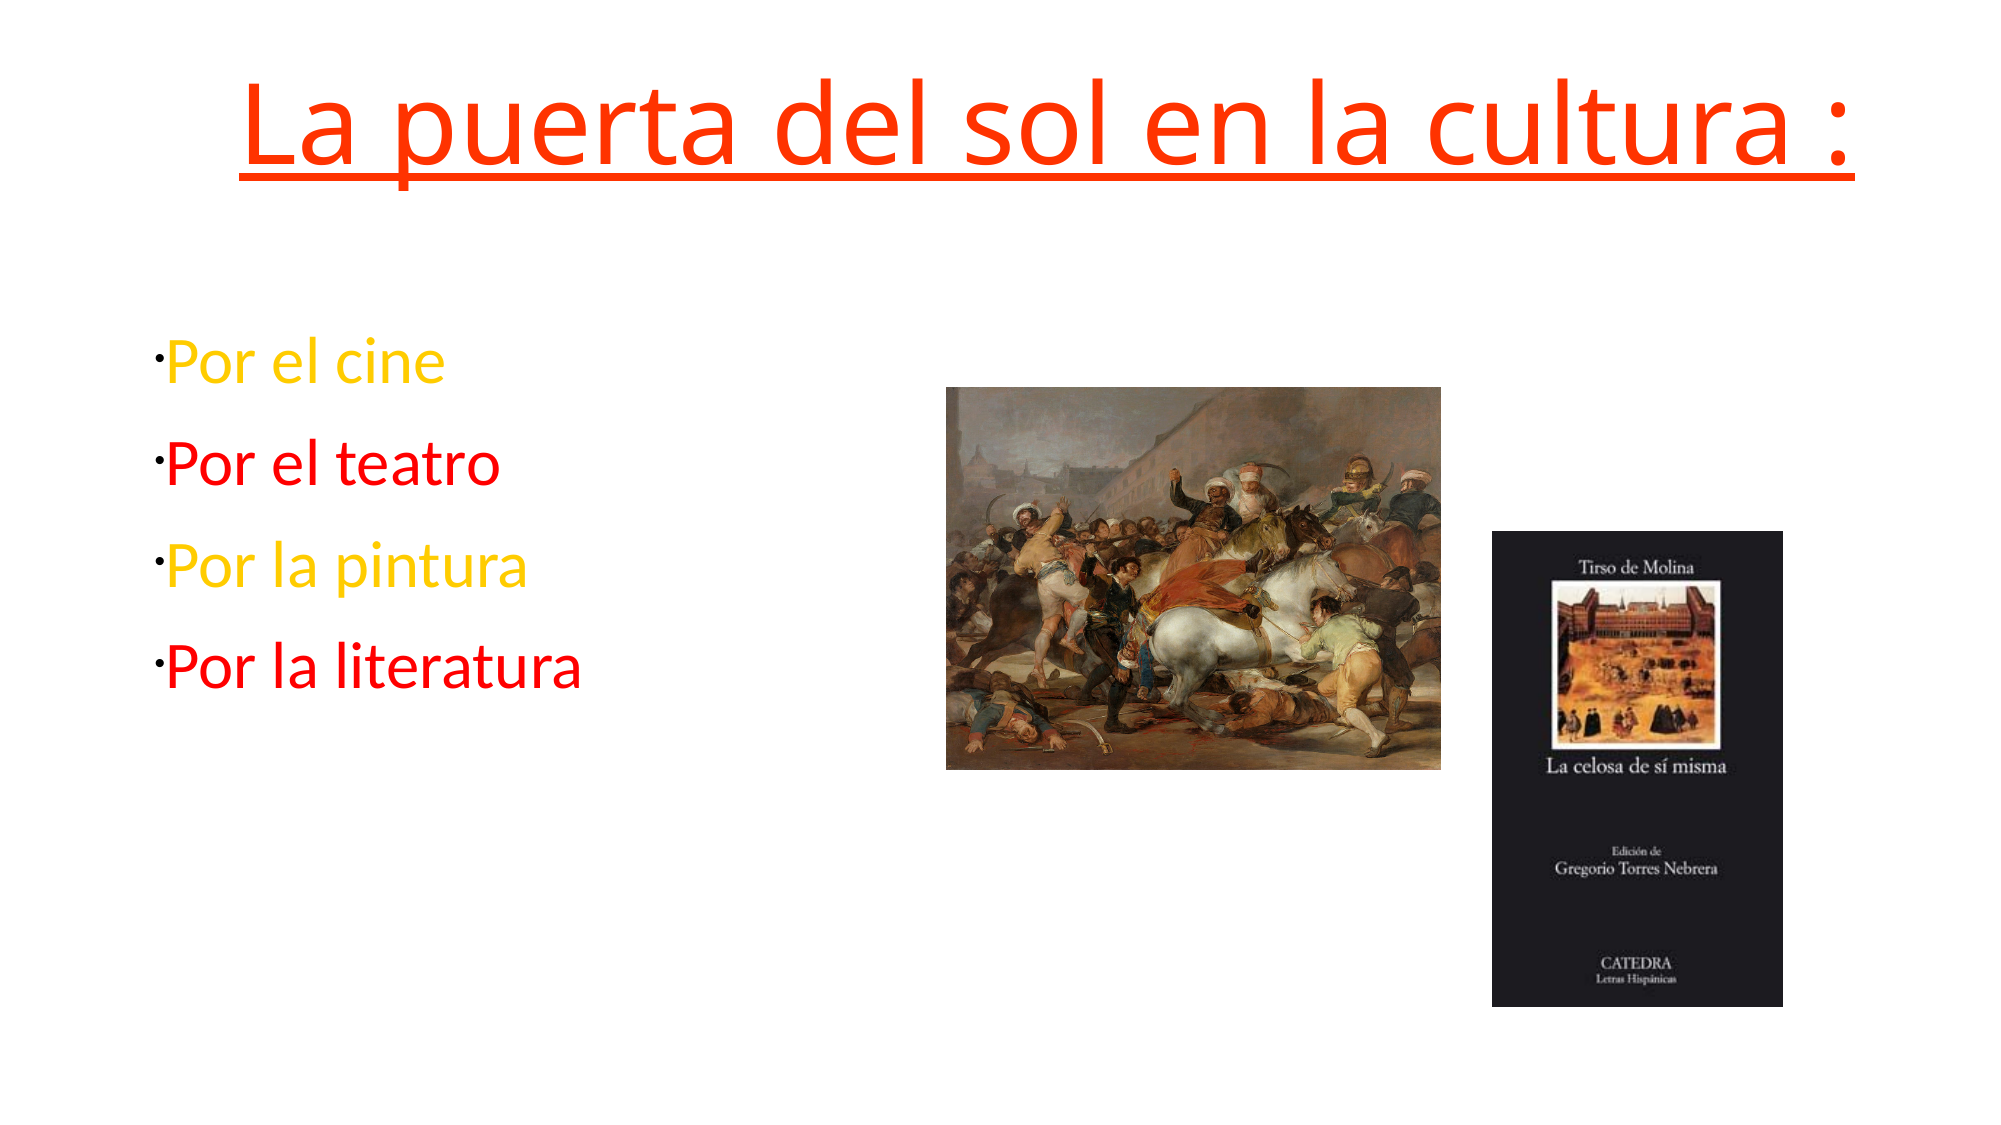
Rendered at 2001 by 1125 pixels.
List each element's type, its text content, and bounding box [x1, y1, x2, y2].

list Por el cine Por el teatro Por la pintura Por la literatura [139, 319, 1865, 1033]
picture [1492, 531, 1783, 1007]
title La puerta del sol en la cultura : [223, 59, 1949, 278]
picture [946, 387, 1441, 770]
